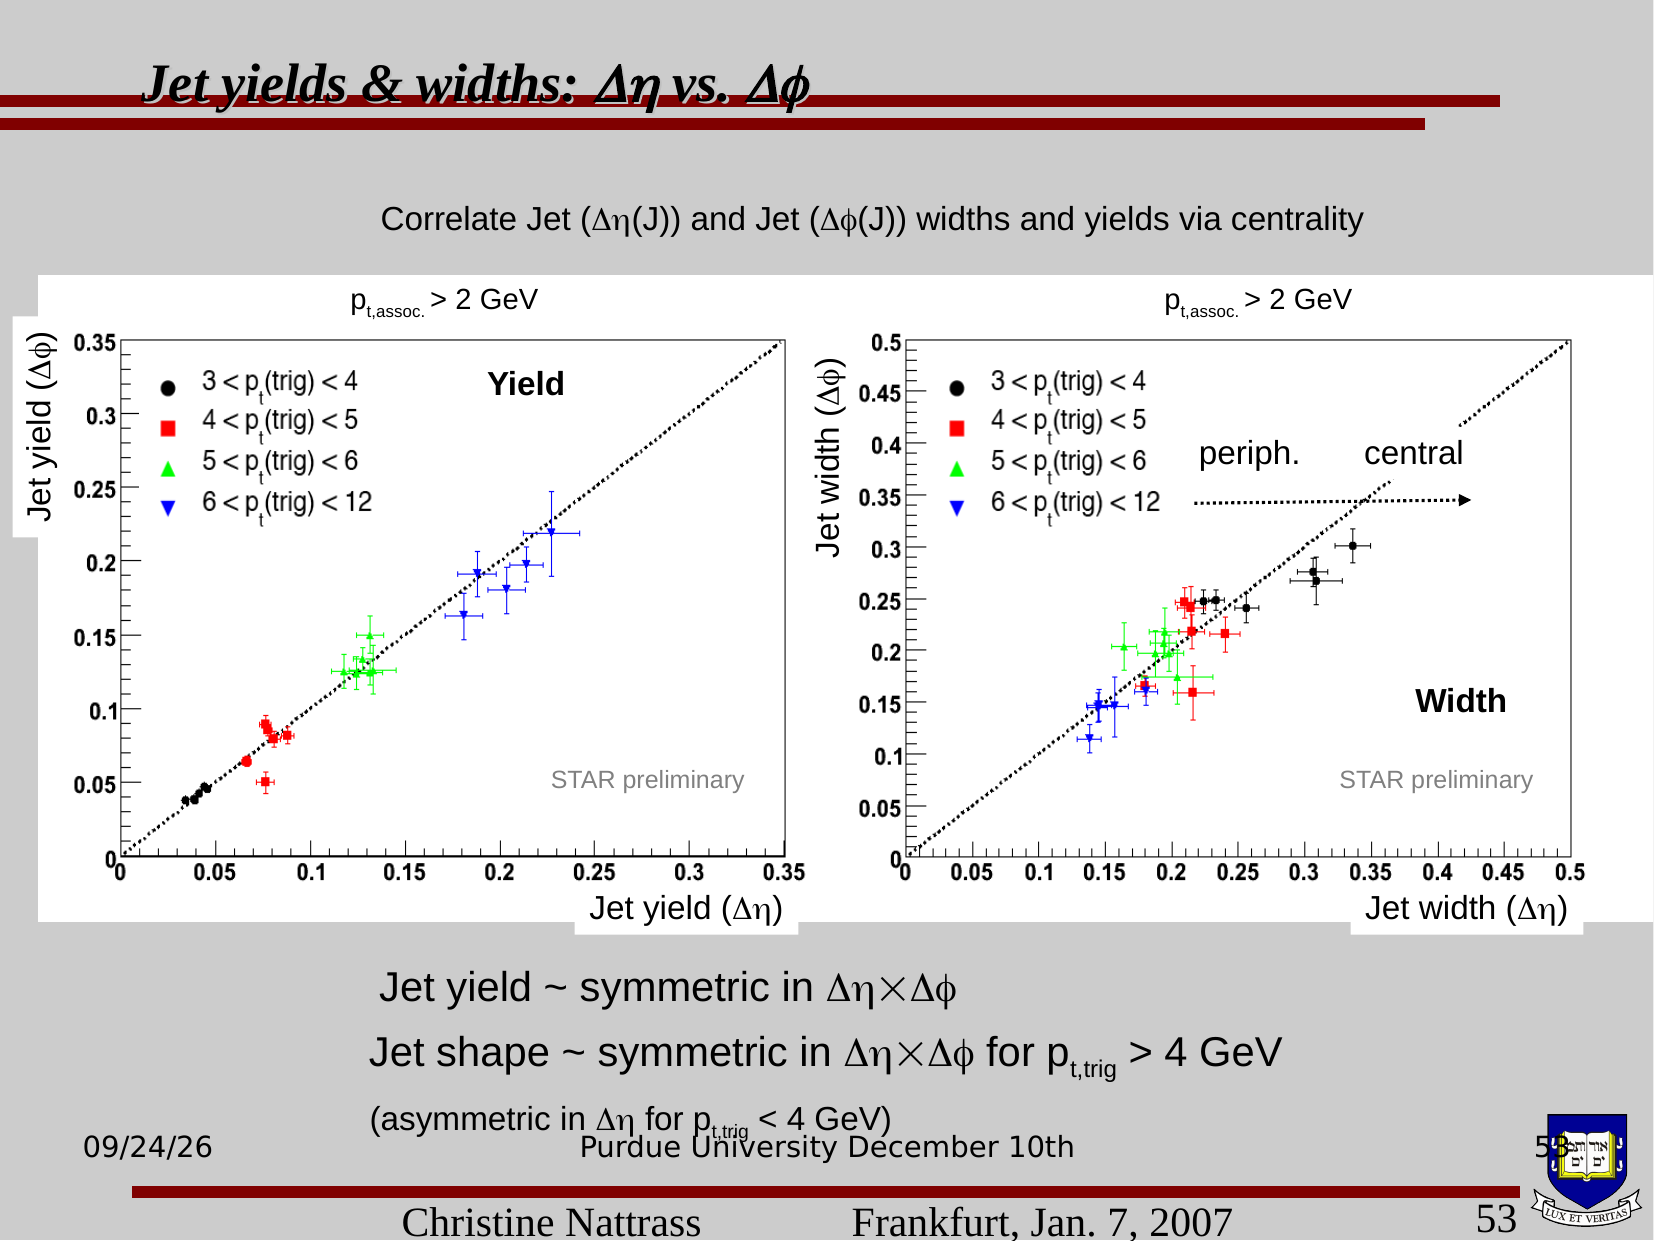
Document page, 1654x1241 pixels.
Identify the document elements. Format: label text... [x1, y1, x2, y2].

text_box Jet yield () [574, 881, 799, 935]
title Jet yields & widths:  vs.  [127, 0, 1514, 166]
text_box pt,assoc. > 2 GeV [335, 275, 554, 329]
text_box Correlate Jet ((J)) and Jet ((J)) widths and yields via centrality [365, 192, 1381, 246]
text_box periph. [1184, 427, 1316, 480]
text_box Yield [472, 358, 581, 411]
picture [38, 275, 1654, 922]
picture [1530, 1114, 1643, 1227]
text_box STAR preliminary [536, 757, 760, 802]
text_box Jet width () [1350, 881, 1584, 935]
text_box central [1349, 427, 1480, 480]
text_box STAR preliminary [1324, 757, 1549, 802]
text_box Jet width () [801, 342, 854, 573]
text_box Jet yield () [12, 316, 66, 538]
text_box Jet yield ~ symmetric in  Jet shape ~ symmetric in  for pt,trig > 4 GeV (asymmetric in  for pt,trig < 4 GeV) [343, 936, 1412, 1151]
text_box pt,assoc. > 2 GeV [1149, 275, 1368, 329]
text_box Width [1400, 675, 1523, 728]
